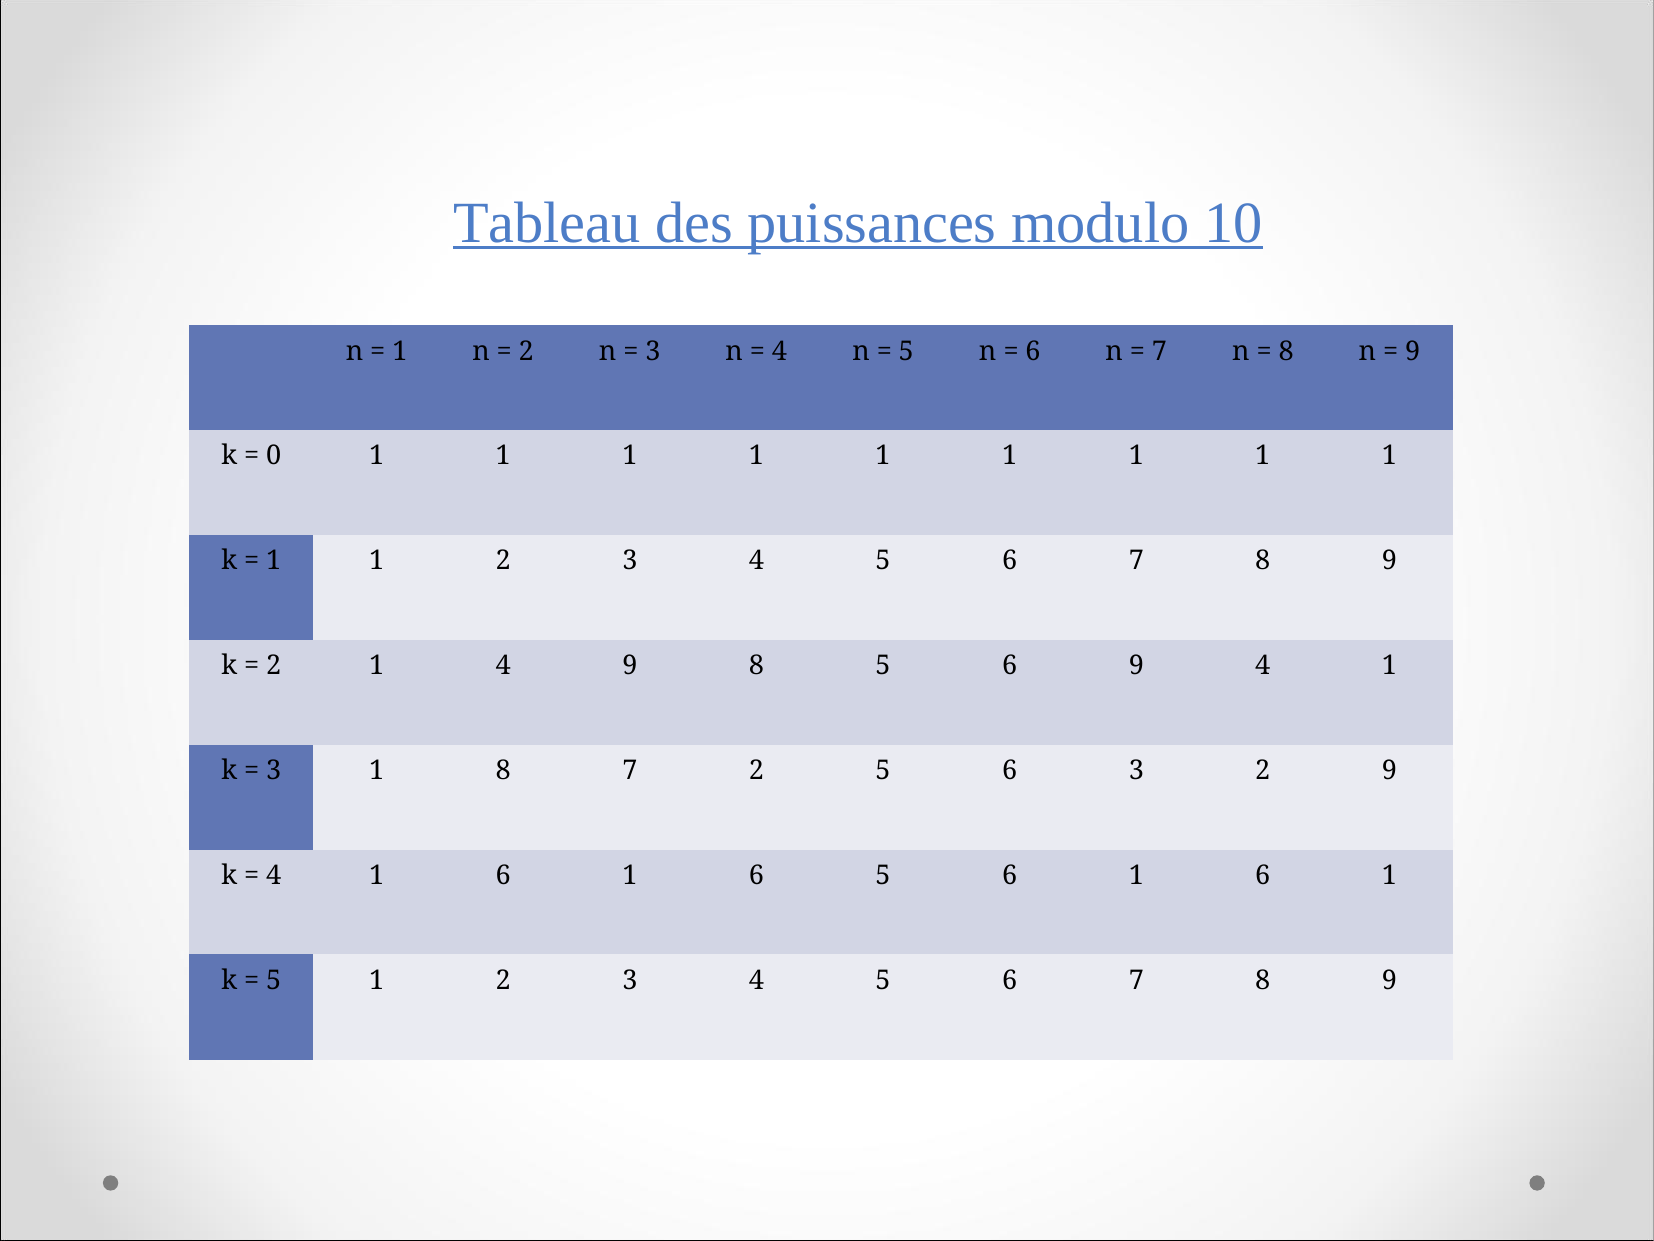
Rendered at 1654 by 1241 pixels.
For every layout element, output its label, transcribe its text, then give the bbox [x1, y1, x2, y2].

table_cell 6 [946, 640, 1073, 745]
table_cell 6 [946, 954, 1073, 1060]
table_cell 9 [1326, 954, 1453, 1060]
table_cell 1 [1073, 850, 1199, 954]
table_cell 9 [1073, 640, 1199, 745]
table_cell 4 [693, 535, 820, 640]
table_cell 8 [440, 745, 566, 850]
table_cell 1 [313, 640, 440, 745]
table_cell 6 [440, 850, 566, 954]
table_cell 2 [1199, 745, 1326, 850]
table_cell 3 [566, 954, 693, 1060]
table_cell 8 [1199, 535, 1326, 640]
table_cell 9 [1326, 745, 1453, 850]
table_cell 4 [693, 954, 820, 1060]
table_cell 1 [313, 745, 440, 850]
table_cell 1 [313, 430, 440, 535]
table_cell 1 [946, 430, 1073, 535]
table_header [189, 325, 313, 430]
table_cell 1 [1199, 430, 1326, 535]
table_header n = 8 [1199, 325, 1326, 430]
table_cell 5 [820, 640, 946, 745]
table_cell 8 [1199, 954, 1326, 1060]
table_cell 1 [440, 430, 566, 535]
table_cell 6 [1199, 850, 1326, 954]
table_cell 1 [313, 954, 440, 1060]
table_cell 3 [566, 535, 693, 640]
table_cell k = 3 [189, 745, 313, 850]
table_cell 5 [820, 954, 946, 1060]
table_cell k = 5 [189, 954, 313, 1060]
table_cell 6 [693, 850, 820, 954]
table_header n = 6 [946, 325, 1073, 430]
table_cell 5 [820, 850, 946, 954]
table_cell 9 [1326, 535, 1453, 640]
table_cell 5 [820, 745, 946, 850]
table_cell k = 1 [189, 535, 313, 640]
table_cell 3 [1073, 745, 1199, 850]
table_cell 8 [693, 640, 820, 745]
table_cell 7 [1073, 535, 1199, 640]
table_cell 9 [566, 640, 693, 745]
table_cell 1 [566, 430, 693, 535]
table_cell k = 4 [189, 850, 313, 954]
table_cell 2 [693, 745, 820, 850]
table_cell 6 [946, 535, 1073, 640]
table_cell 7 [566, 745, 693, 850]
table_cell k = 0 [189, 430, 313, 535]
table_cell 1 [313, 850, 440, 954]
picture [0, 0, 1654, 1241]
table_cell 1 [693, 430, 820, 535]
table_header n = 9 [1326, 325, 1453, 430]
table_cell 2 [440, 954, 566, 1060]
table_cell 1 [1326, 850, 1453, 954]
table_cell 1 [820, 430, 946, 535]
table_cell 1 [313, 535, 440, 640]
table_header n = 3 [566, 325, 693, 430]
table_cell 6 [946, 745, 1073, 850]
table_cell 4 [440, 640, 566, 745]
table_cell 5 [820, 535, 946, 640]
table_header n = 7 [1073, 325, 1199, 430]
table_header n = 2 [440, 325, 566, 430]
table_cell 2 [440, 535, 566, 640]
table_header n = 4 [693, 325, 820, 430]
table_cell k = 2 [189, 640, 313, 745]
table_header n = 1 [313, 325, 440, 430]
text_box Tableau des puissances modulo 10 [438, 183, 1279, 264]
table_cell 1 [566, 850, 693, 954]
table_cell 1 [1326, 640, 1453, 745]
table_cell 7 [1073, 954, 1199, 1060]
table_cell 4 [1199, 640, 1326, 745]
table_cell 1 [1326, 430, 1453, 535]
table_cell 6 [946, 850, 1073, 954]
table_cell 1 [1073, 430, 1199, 535]
table_header n = 5 [820, 325, 946, 430]
